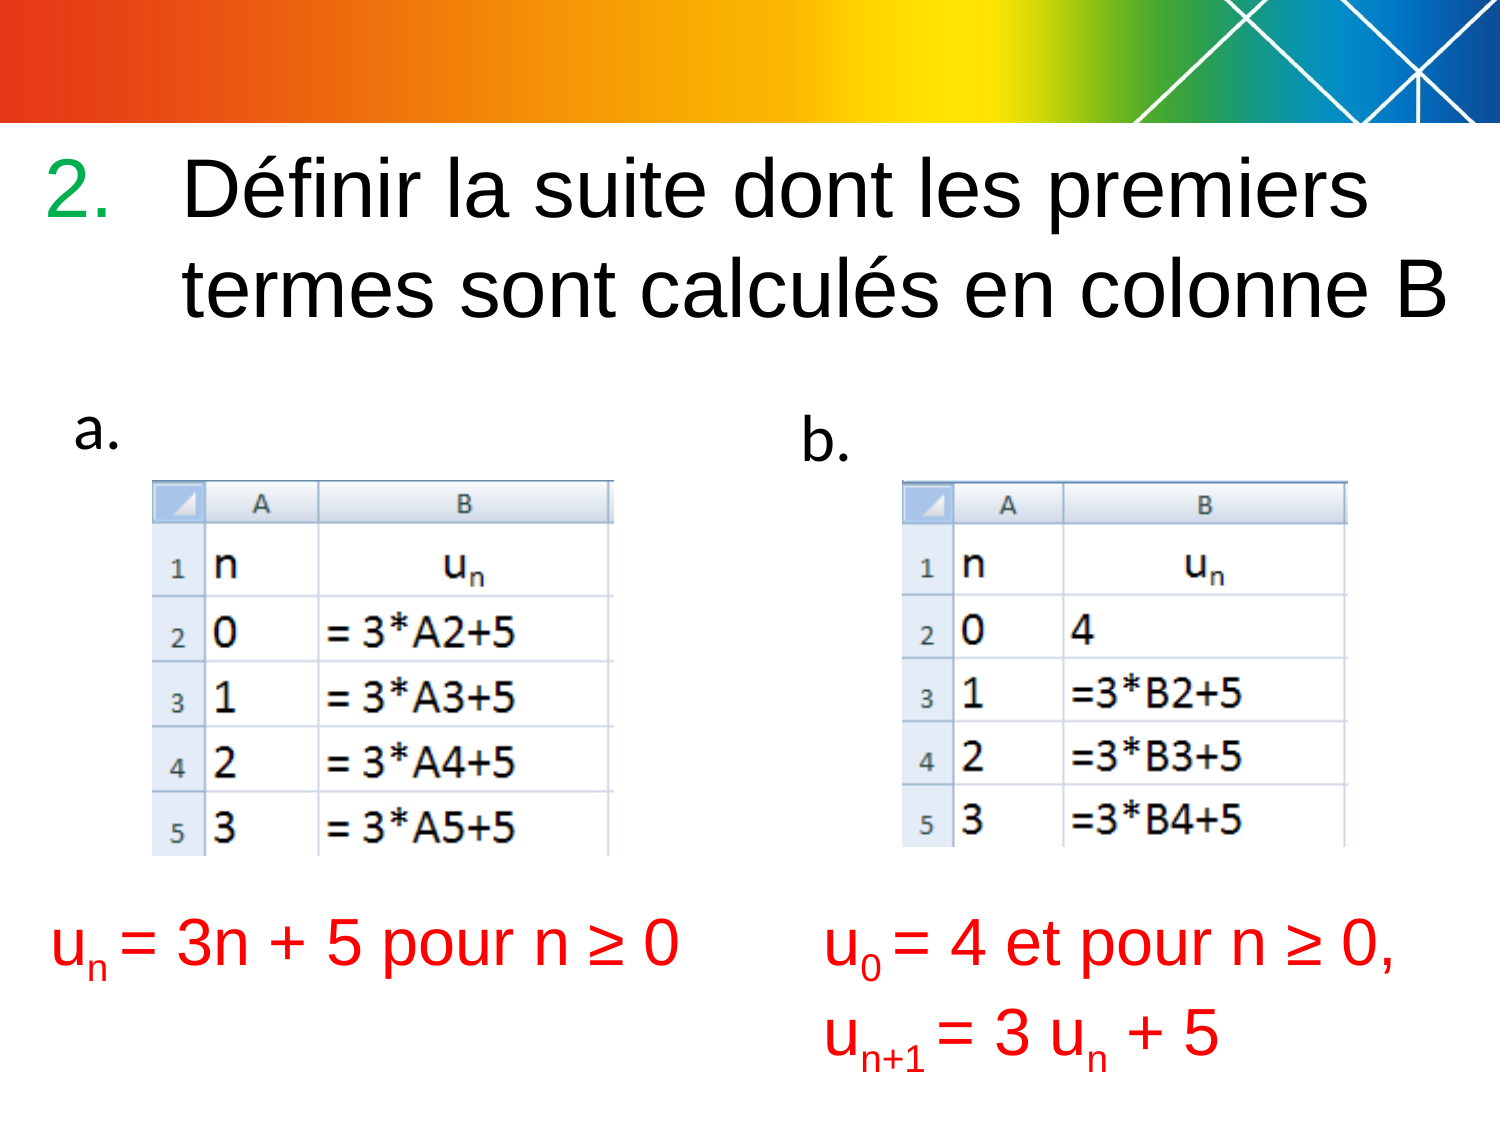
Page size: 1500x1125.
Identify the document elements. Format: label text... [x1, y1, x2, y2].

picture [1340, 0, 1500, 123]
text_box b. [785, 386, 1341, 563]
picture [152, 480, 614, 856]
picture [902, 480, 1348, 847]
text_box un = 3n + 5 pour n ≥ 0 [35, 890, 727, 998]
text_box a. [58, 374, 614, 631]
text_box u0 = 4 et pour n ≥ 0, un+1 = 3 un + 5 [808, 890, 1500, 1089]
picture [0, 0, 1359, 123]
title Définir la suite dont les premiers termes sont calculés en colonne B [29, 126, 1500, 342]
